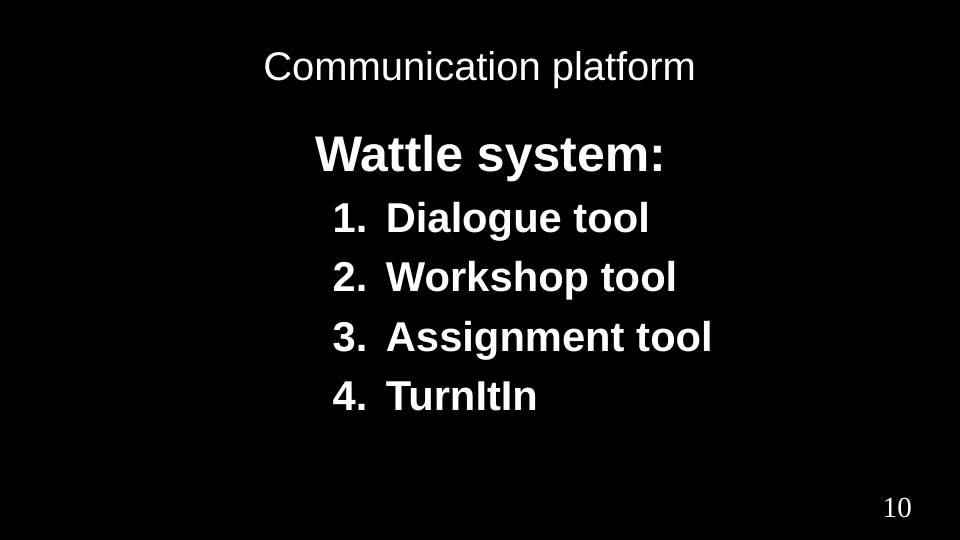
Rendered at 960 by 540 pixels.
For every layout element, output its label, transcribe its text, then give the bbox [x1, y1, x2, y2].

title Communication platform [47, 21, 912, 112]
list Wattle system: Dialogue tool Workshop tool Assignment tool TurnItIn [315, 126, 856, 440]
